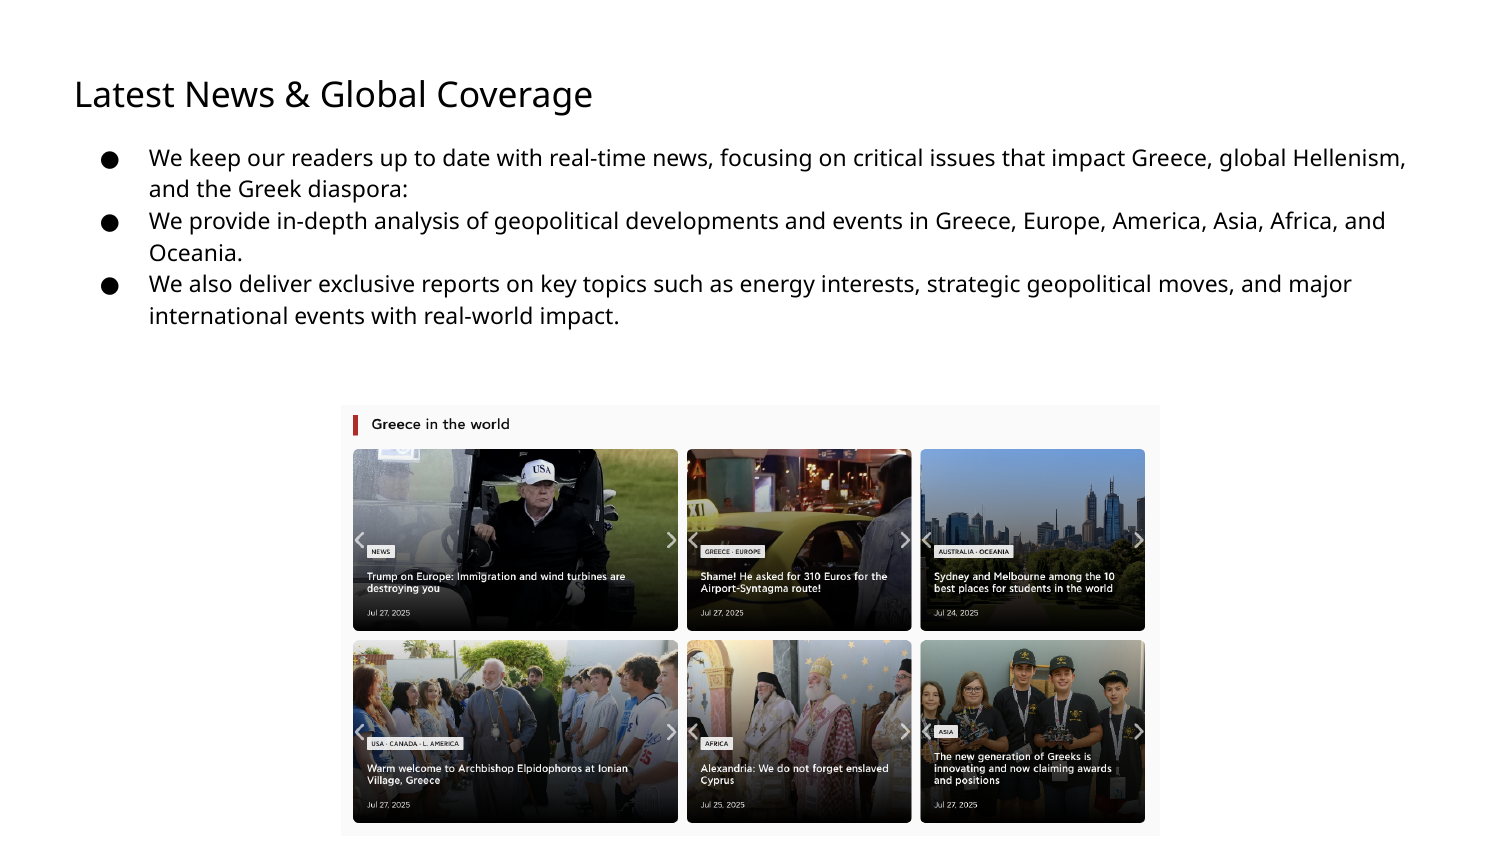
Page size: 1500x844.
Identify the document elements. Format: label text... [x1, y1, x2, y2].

picture [340, 405, 1160, 836]
text_box Latest News & Global Coverage We keep our readers up to date with real-time news, focusing on critical issues that impact Greece, global Hellenism, and the Greek diaspora: We provide in-depth analysis of geopolitical developments and events in Greece, Europe, America, Asia, Africa, and Oceania. We also deliver exclusive reports on key topics such as energy interests, strategic geopolitical moves, and major international events with real-world impact. [58, 50, 1442, 344]
